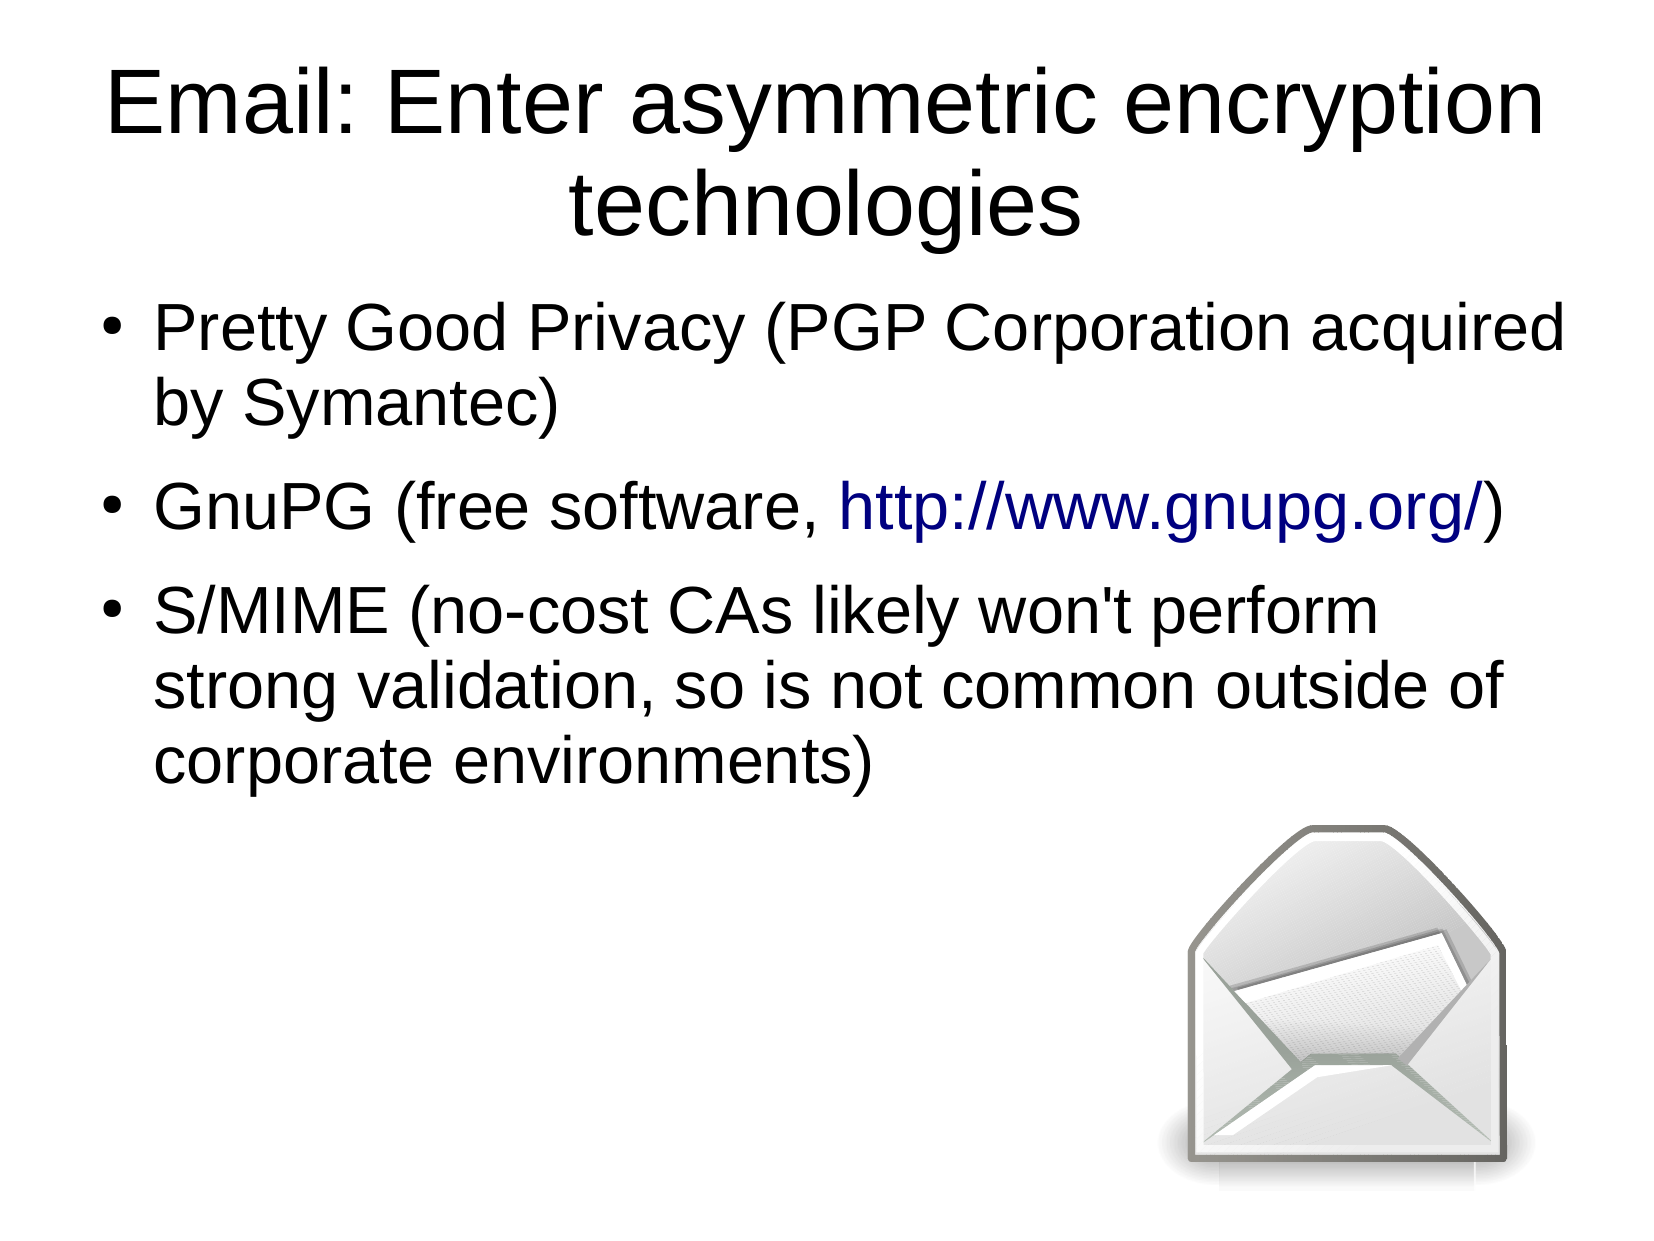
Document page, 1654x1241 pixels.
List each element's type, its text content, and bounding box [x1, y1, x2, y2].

title Email: Enter asymmetric encryption technologies [82, 49, 1571, 257]
list Pretty Good Privacy (PGP Corporation acquired by Symantec) GnuPG (free software, http://www.gnupg.org/) S/MIME (no-cost CAs likely won't perform strong validation, so is not common outside of corporate environments) [82, 290, 1571, 1010]
picture [1133, 804, 1548, 1218]
